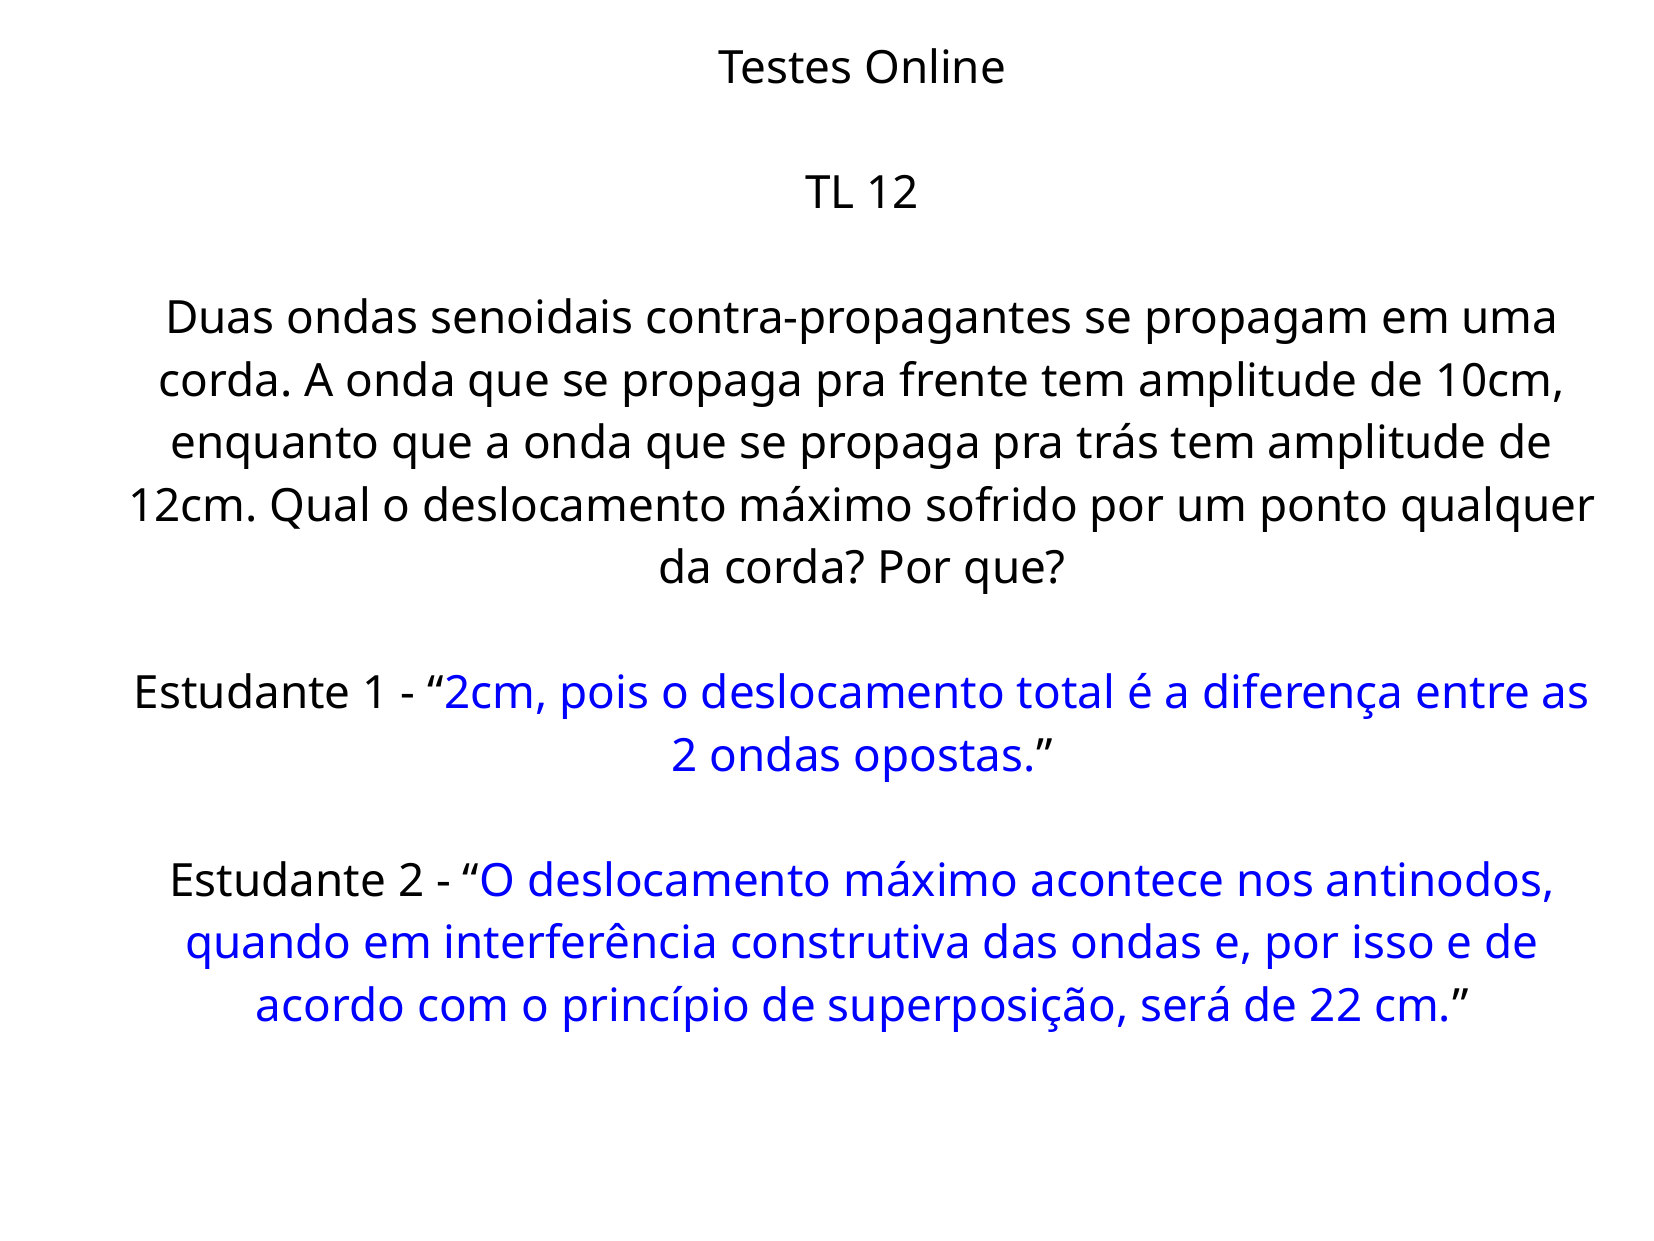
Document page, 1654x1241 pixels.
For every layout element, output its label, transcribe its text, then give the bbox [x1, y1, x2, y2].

title Testes Online TL 12 Duas ondas senoidais contra-propagantes se propagam em uma corda. A onda que se propaga pra frente tem amplitude de 10cm, enquanto que a onda que se propaga pra trás tem amplitude de 12cm. Qual o deslocamento máximo sofrido por um ponto qualquer da corda? Por que? Estudante 1 - “2cm, pois o deslocamento total é a diferença entre as 2 ondas opostas.” Estudante 2 - “O deslocamento máximo acontece nos antinodos, quando em interferência construtiva das ondas e, por isso e de acordo com o princípio de superposição, será de 22 cm.” [118, 127, 1607, 1067]
